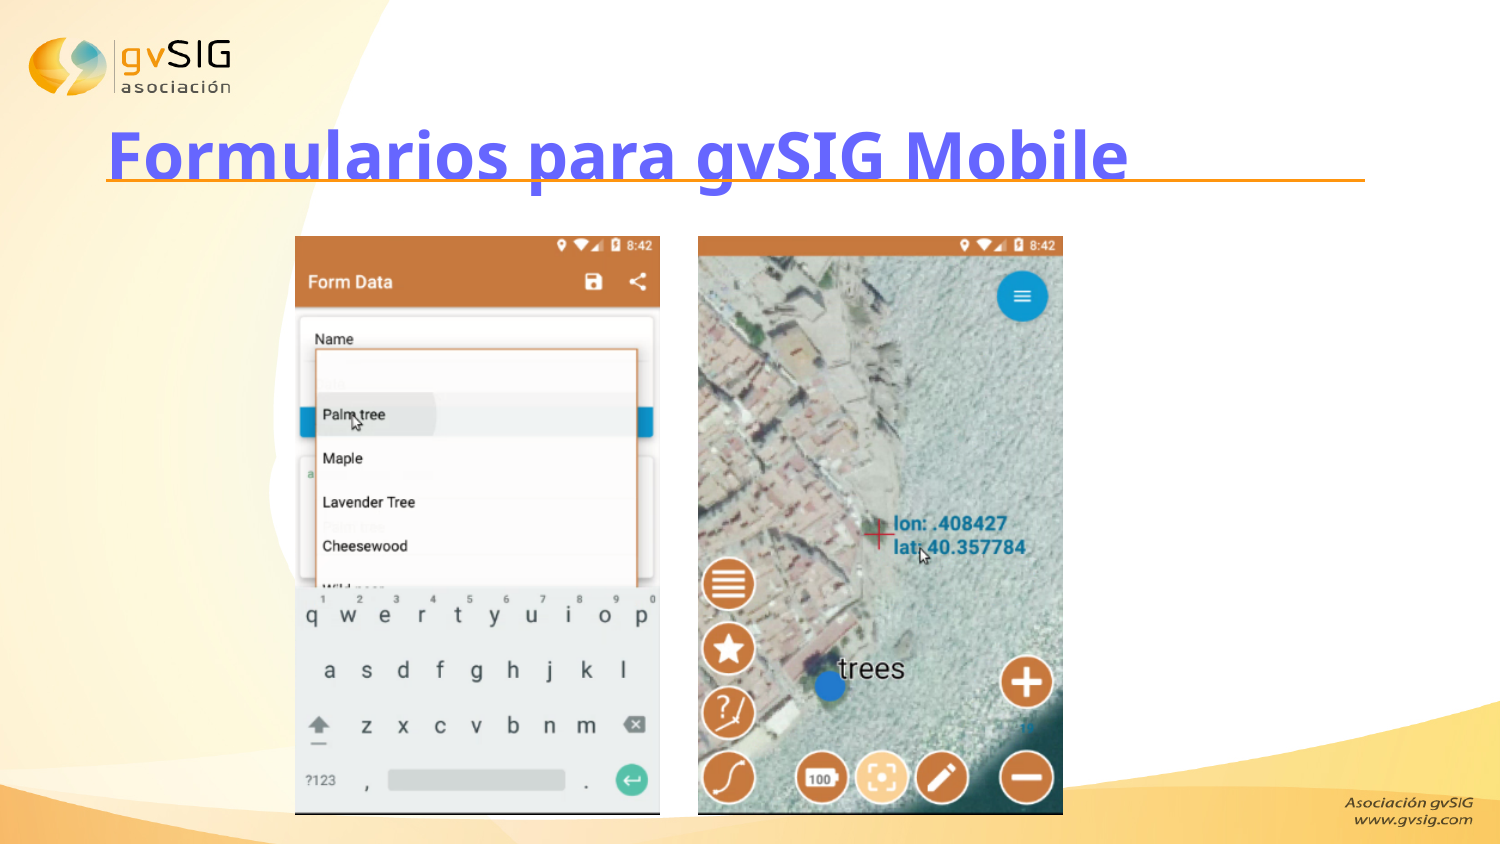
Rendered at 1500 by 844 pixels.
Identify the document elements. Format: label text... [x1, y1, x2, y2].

picture [0, 0, 1500, 844]
title Formularios para gvSIG Mobile [106, 115, 1457, 193]
